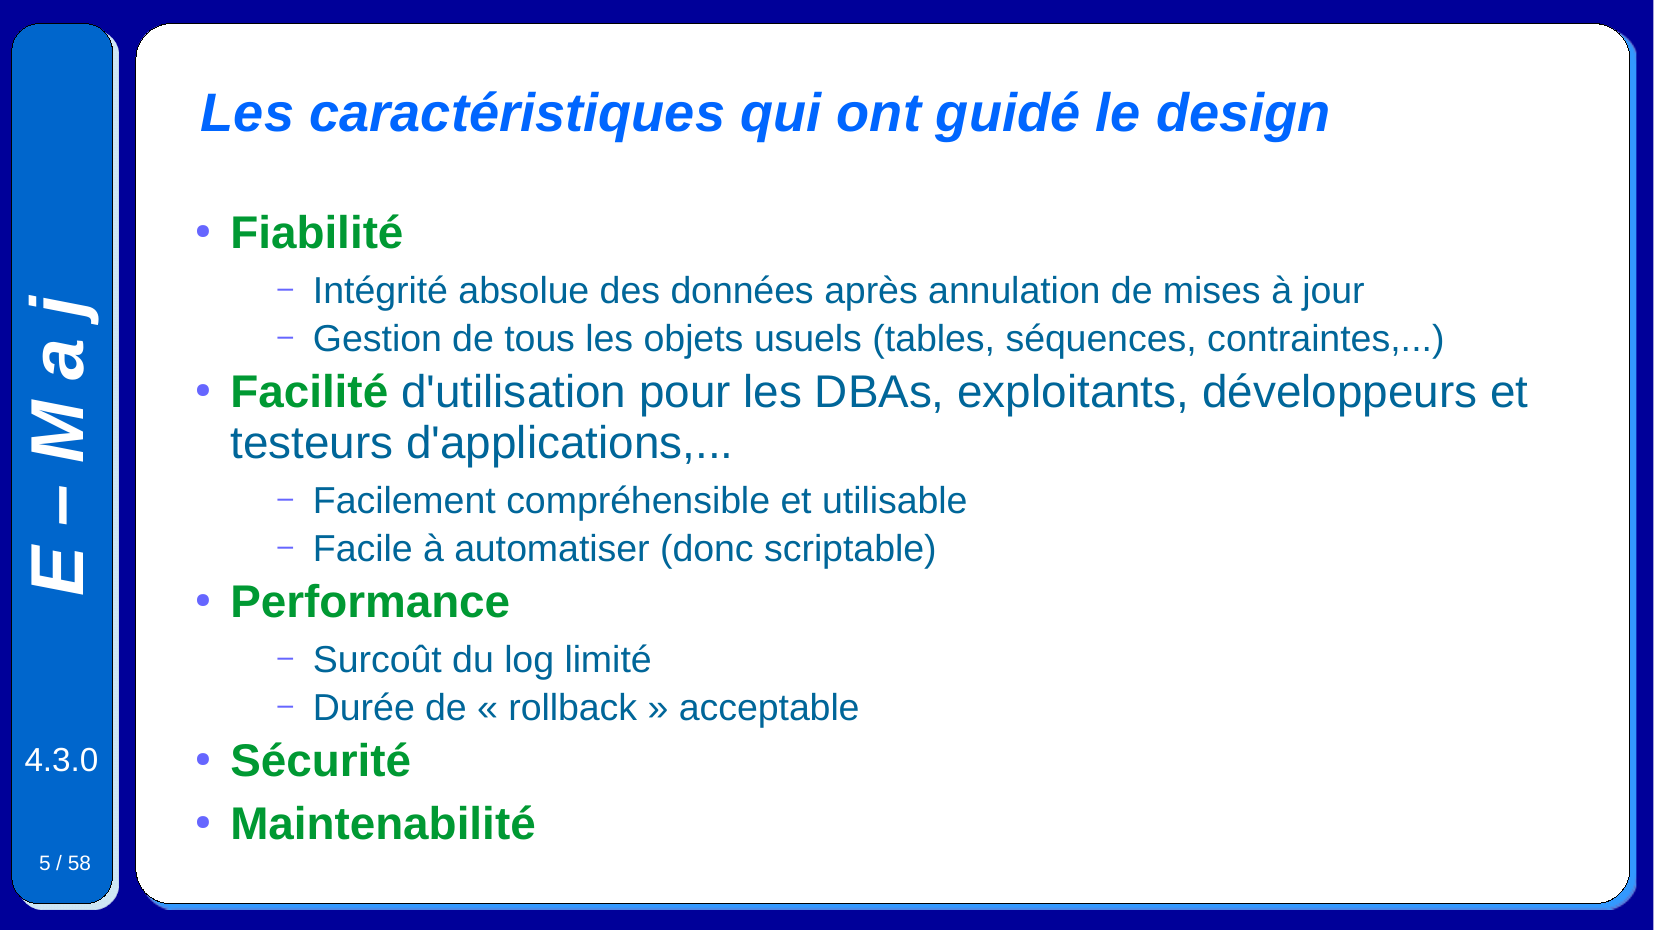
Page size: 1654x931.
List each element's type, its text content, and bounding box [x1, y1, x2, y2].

title Les caractéristiques qui ont guidé le design [200, 34, 1575, 191]
list Fiabilité Intégrité absolue des données après annulation de mises à jour Gestion de tous les objets usuels (tables, séquences, contraintes,...) Facilité d'utilisation pour les DBAs, exploitants, développeurs et testeurs d'applications,... Facilement compréhensible et utilisable Facile à automatiser (donc scriptable) Performance Surcoût du log limité Durée de « rollback » acceptable Sécurité Maintenabilité [177, 206, 1587, 849]
